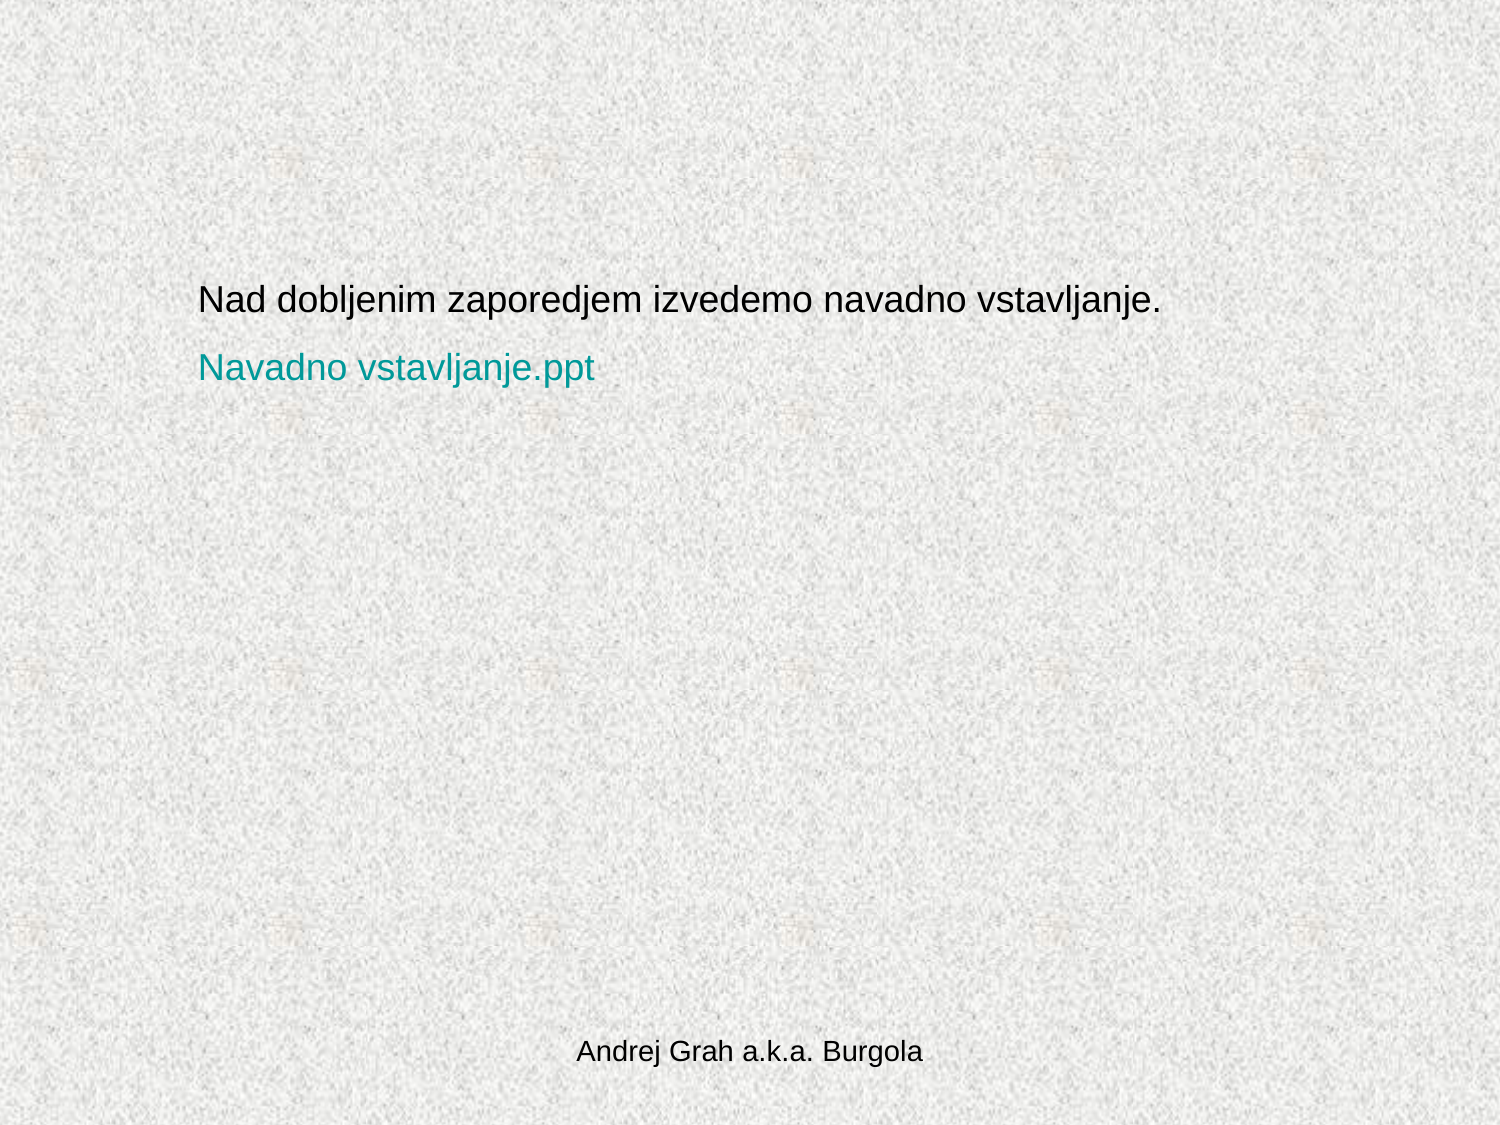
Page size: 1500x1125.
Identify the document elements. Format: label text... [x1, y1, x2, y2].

picture [0, 0, 1500, 1125]
text_box Andrej Grah a.k.a. Burgola [512, 1024, 988, 1103]
text_box Nad dobljenim zaporedjem izvedemo navadno vstavljanje. Navadno vstavljanje.ppt [183, 267, 1317, 396]
